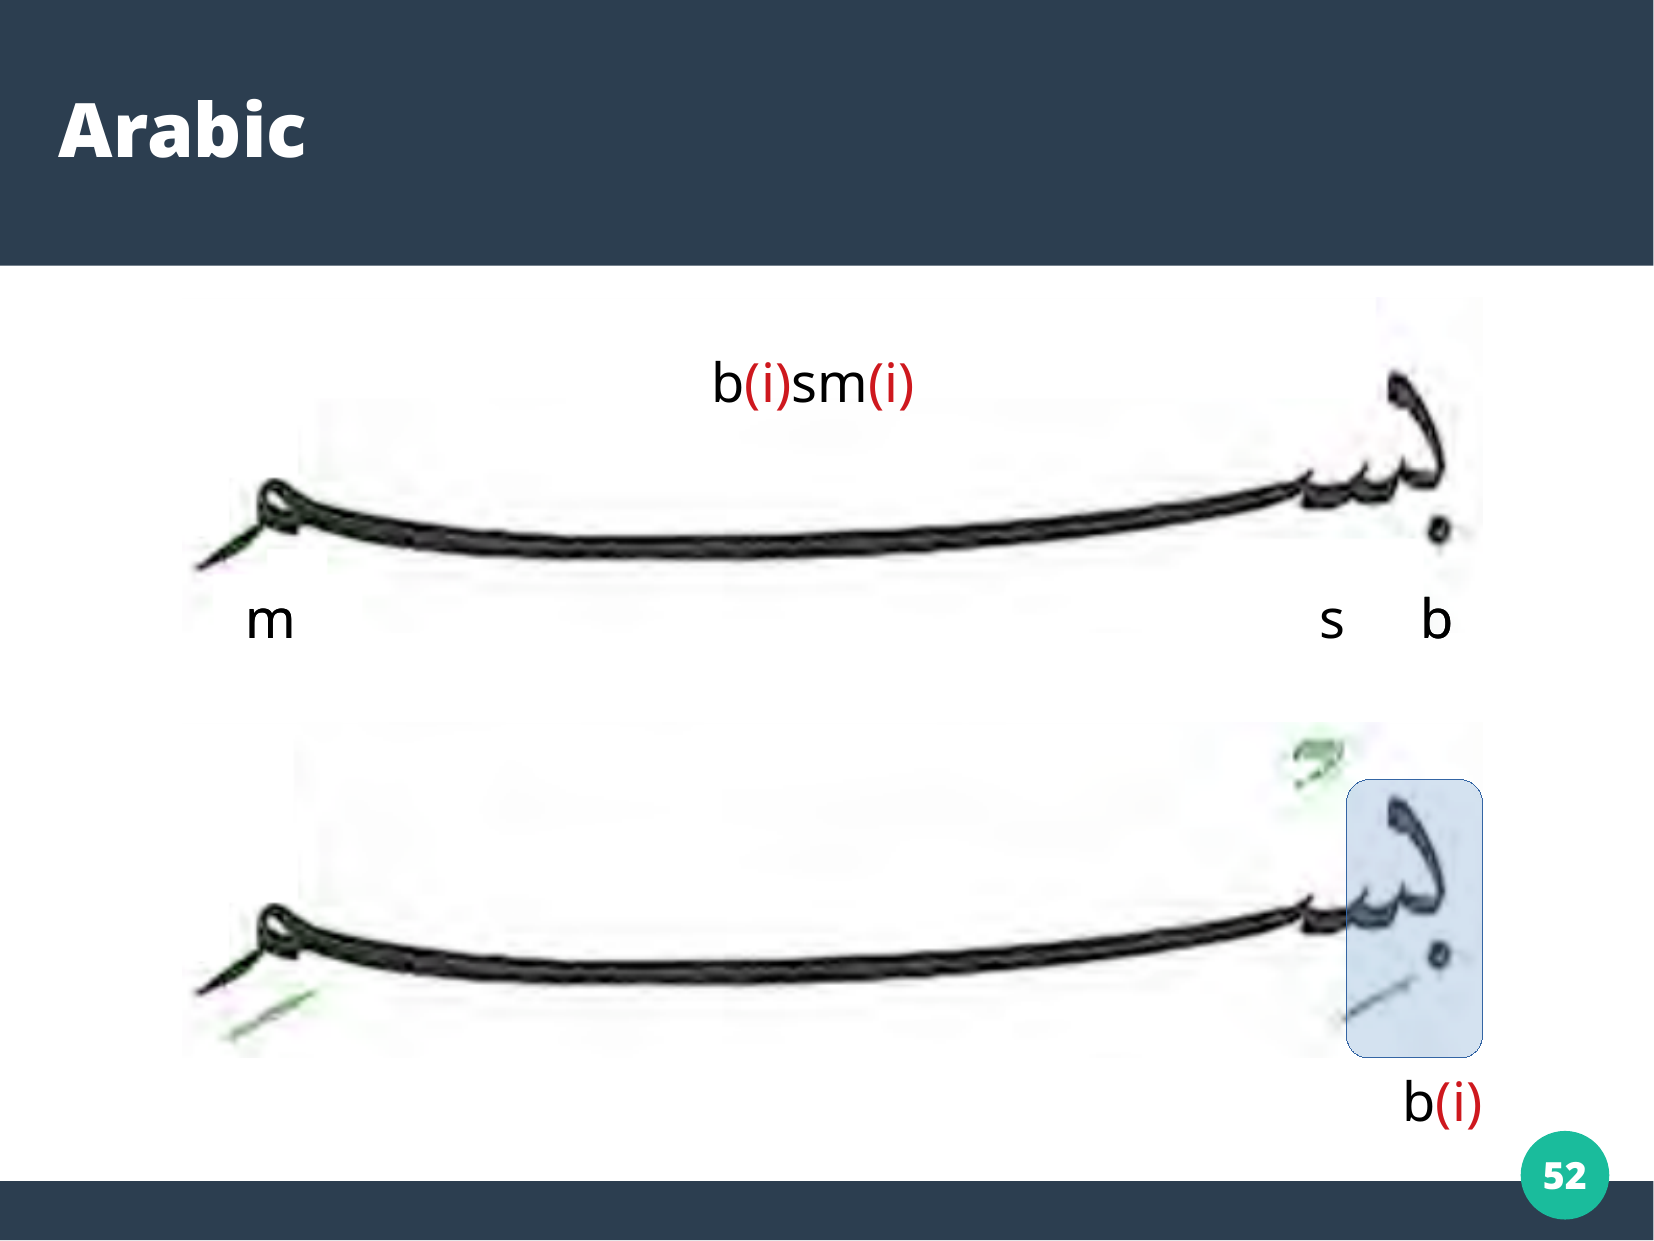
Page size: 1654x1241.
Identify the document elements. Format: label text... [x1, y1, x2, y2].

title Arabic [59, 49, 1595, 207]
picture [1473, 1040, 1483, 1055]
text_box b(i) [1387, 1055, 1518, 1146]
text_box s [1305, 572, 1365, 651]
picture [182, 297, 1483, 633]
picture [182, 722, 1483, 1058]
text_box m [230, 572, 308, 651]
text_box b [1405, 572, 1465, 651]
text_box [1346, 779, 1483, 1058]
text_box b(i)sm(i) [696, 336, 993, 438]
